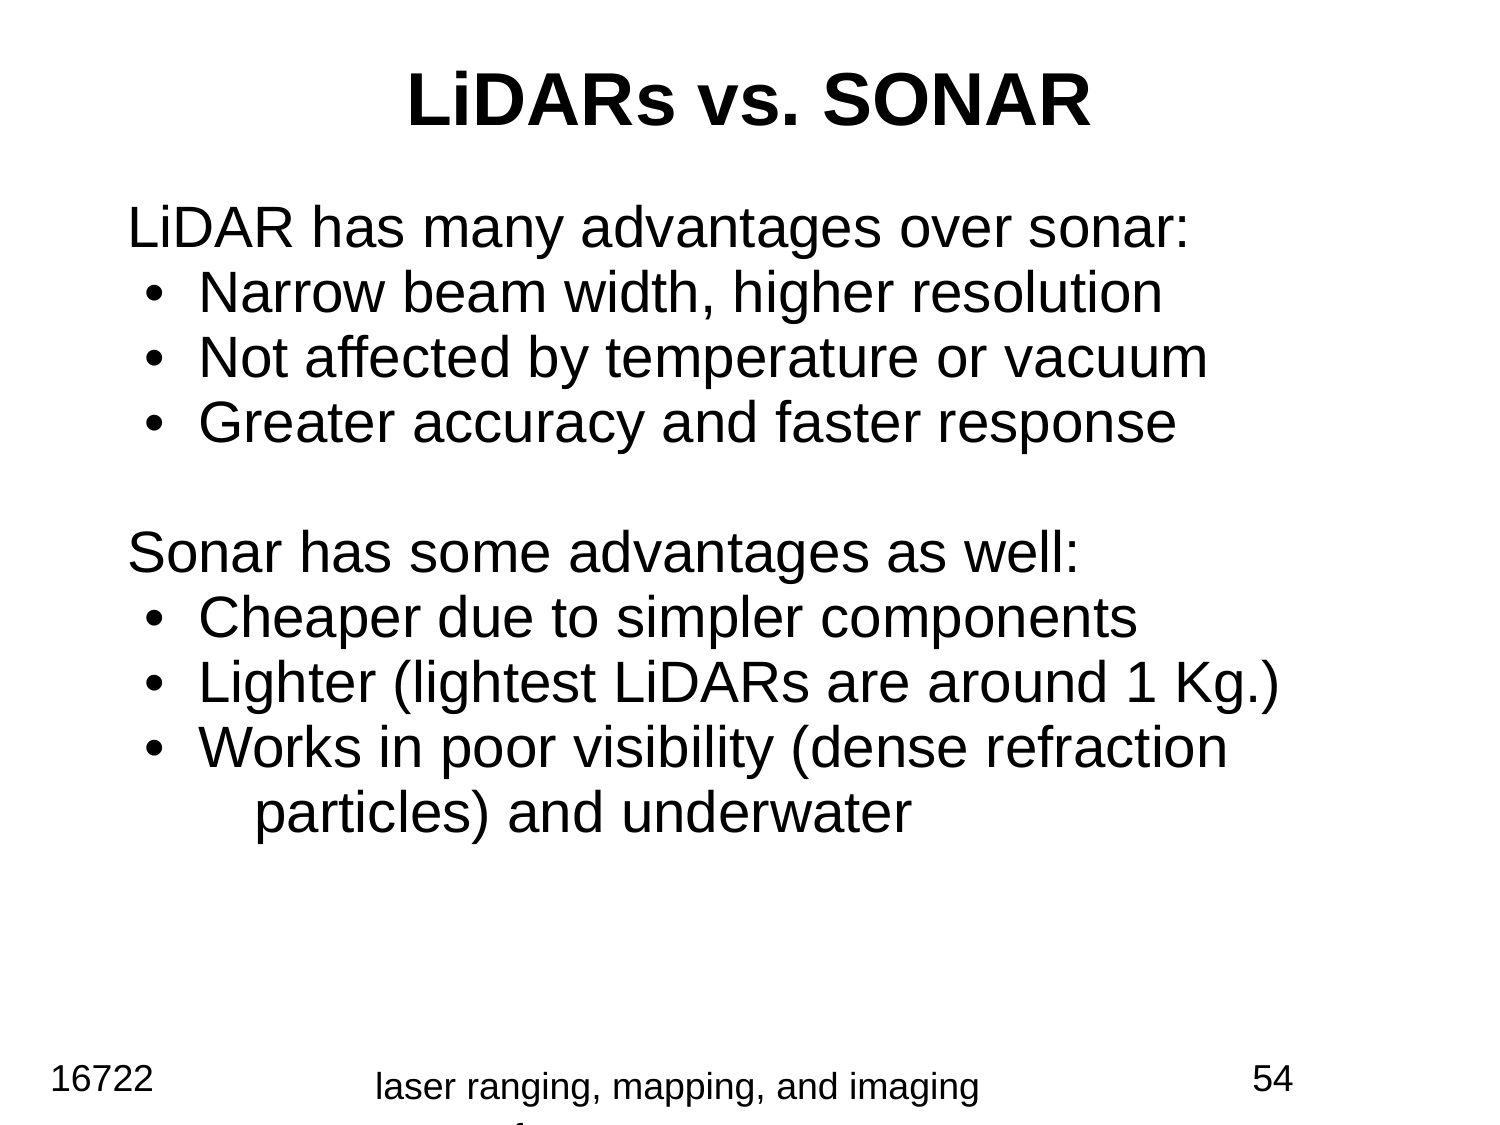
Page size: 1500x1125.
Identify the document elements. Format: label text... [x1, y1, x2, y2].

footer laser ranging, mapping, and imaging systems for exploration robots [350, 1050, 1100, 1100]
slide_number <number>4 [1237, 1050, 1425, 1100]
list LiDAR has many advantages over sonar: Narrow beam width, higher resolution Not affected by temperature or vacuum Greater accuracy and faster response Sonar has some advantages as well: Cheaper due to simpler components Lighter (lightest LiDARs are around 1 Kg.) Works in poor visibility (dense refraction particles) and underwater [112, 187, 1375, 788]
title LiDARs vs. SONAR [24, 37, 1475, 163]
slide_number 16722 [24, 1050, 350, 1100]
